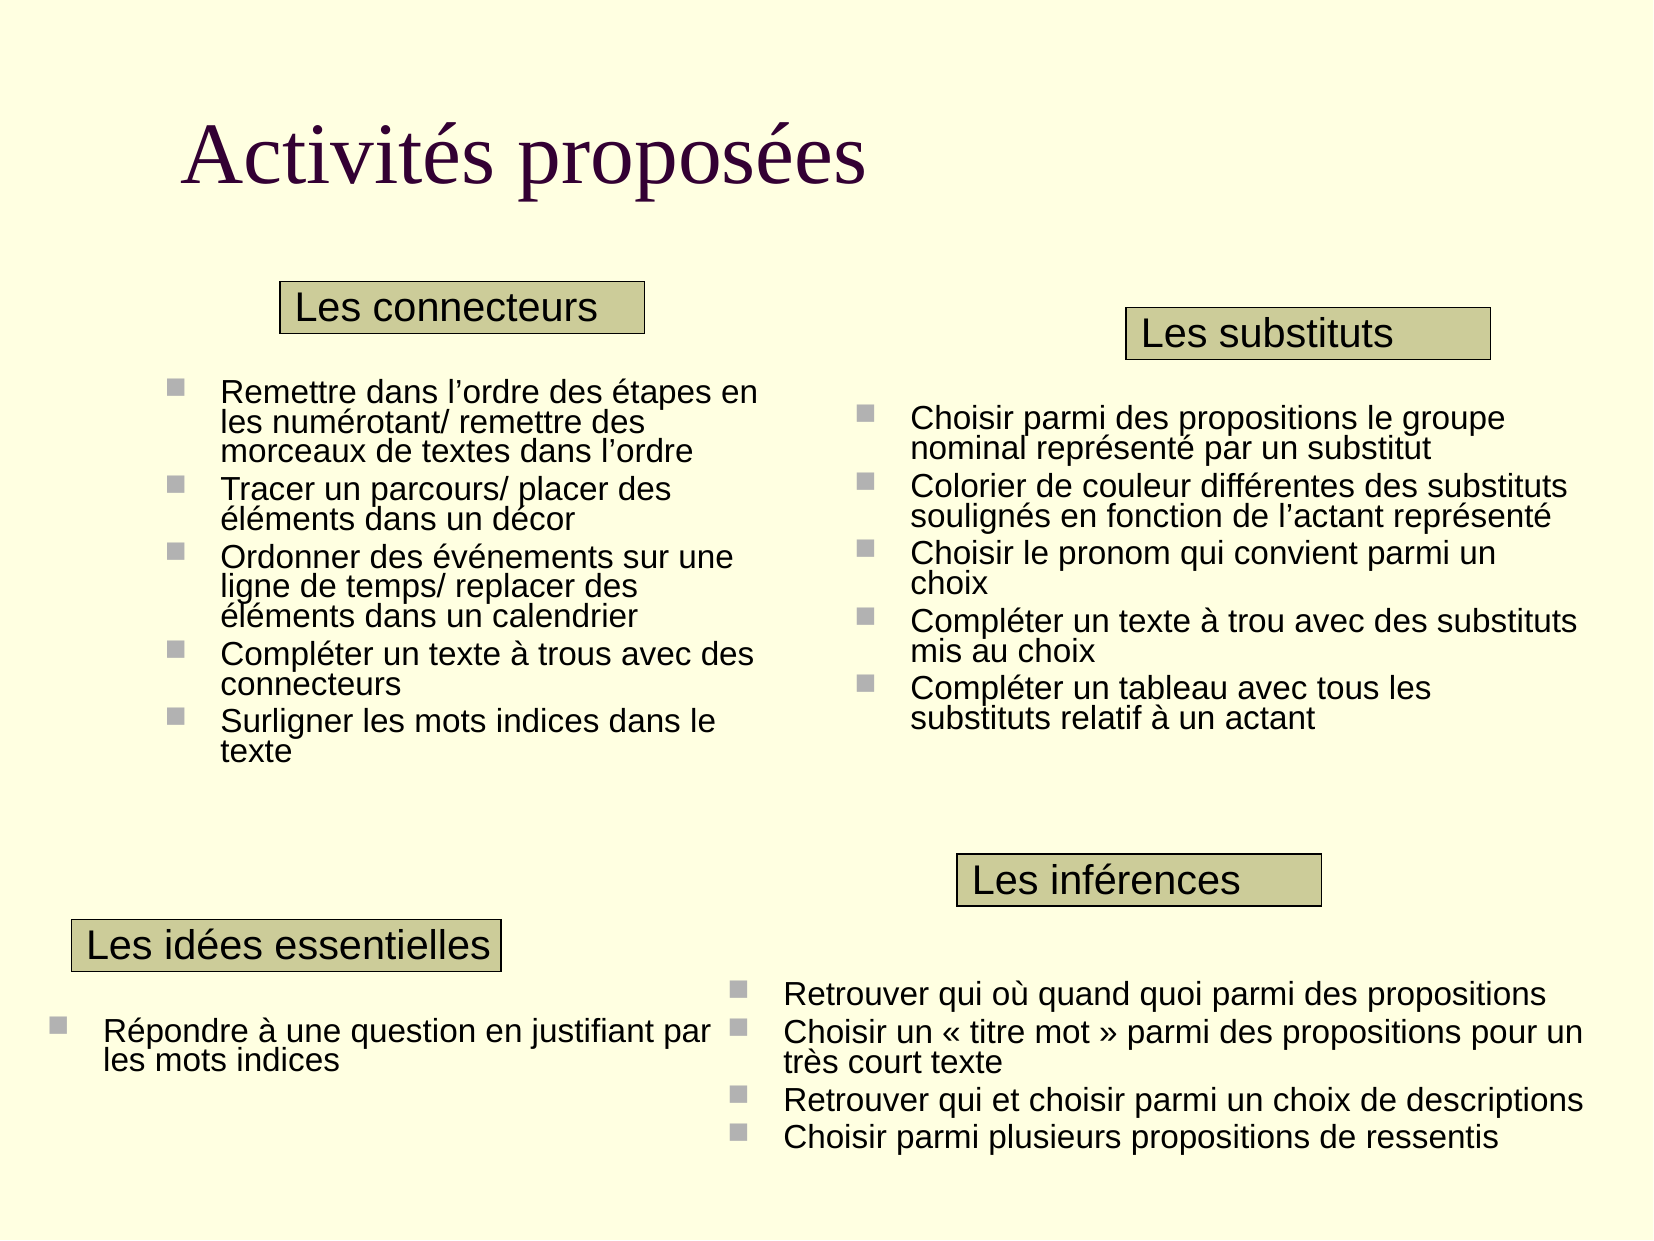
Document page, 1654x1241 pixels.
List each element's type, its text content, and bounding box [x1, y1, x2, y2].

text_box Retrouver qui où quand quoi parmi des propositions Choisir un « titre mot » parmi des propositions pour un très court texte Retrouver qui et choisir parmi un choix de descriptions Choisir parmi plusieurs propositions de ressentis [712, 974, 1625, 1241]
text_box Remettre dans l’ordre des étapes en les numérotant/ remettre des morceaux de textes dans l’ordre Tracer un parcours/ placer des éléments dans un décor Ordonner des événements sur une ligne de temps/ replacer des éléments dans un calendrier Compléter un texte à trous avec des connecteurs Surligner les mots indices dans le texte [149, 372, 788, 907]
text_box Répondre à une question en justifiant par les mots indices [32, 1010, 736, 1103]
text_box Choisir parmi des propositions le groupe nominal représenté par un substitut Colorier de couleur différentes des substituts soulignés en fonction de l’actant représenté Choisir le pronom qui convient parmi un choix Compléter un texte à trou avec des substituts mis au choix Compléter un tableau avec tous les substituts relatif à un actant [839, 398, 1595, 868]
text_box Les inférences [957, 854, 1322, 907]
text_box Activités proposées [165, 50, 1571, 258]
text_box Les substituts [1126, 307, 1491, 360]
text_box Les idées essentielles [71, 919, 502, 972]
text_box Les connecteurs [279, 281, 645, 334]
